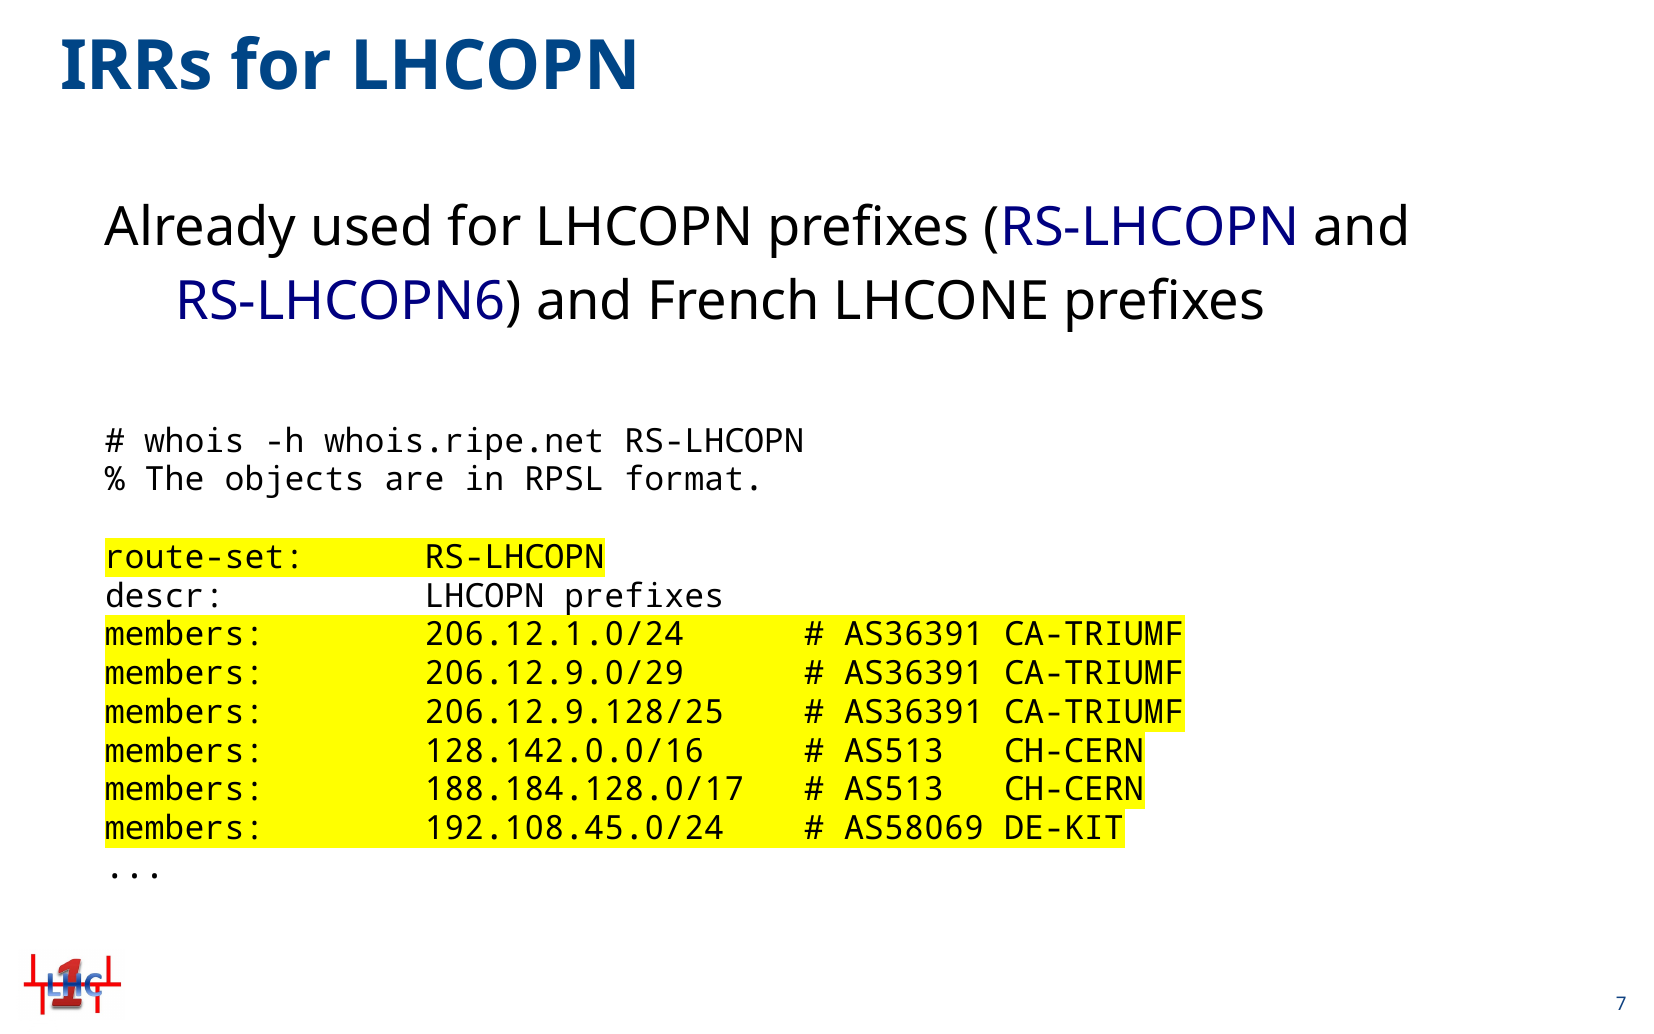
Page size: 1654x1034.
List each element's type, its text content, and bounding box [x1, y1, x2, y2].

text_box Already used for LHCOPN prefixes (RS-LHCOPN and RS-LHCOPN6) and French LHCONE prefixes # whois -h whois.ripe.net RS-LHCOPN % The objects are in RPSL format. route-set: RS-LHCOPN descr: LHCOPN prefixes members: 206.12.1.0/24 # AS36391 CA-TRIUMF members: 206.12.9.0/29 # AS36391 CA-TRIUMF members: 206.12.9.128/25 # AS36391 CA-TRIUMF members: 128.142.0.0/16 # AS513 CH-CERN members: 188.184.128.0/17 # AS513 CH-CERN members: 192.108.45.0/24 # AS58069 DE-KIT ... [90, 180, 1591, 1030]
title IRRs for LHCOPN [60, 0, 1528, 138]
picture [16, 949, 90, 1032]
